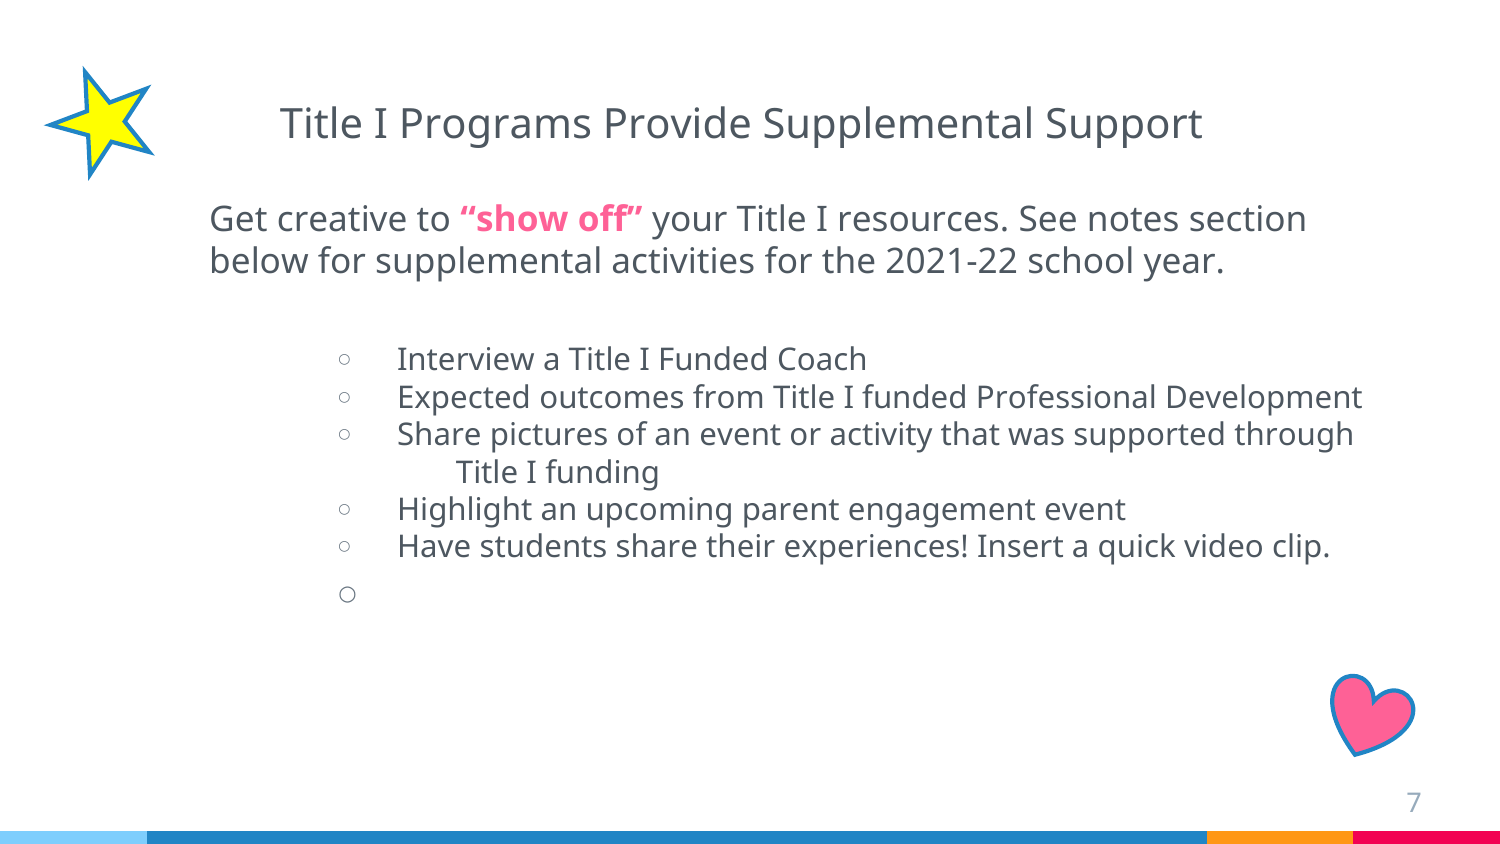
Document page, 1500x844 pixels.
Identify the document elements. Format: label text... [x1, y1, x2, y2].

list Get creative to “show off” your Title I resources. See notes section below for supplemental activities for the 2021-22 school year. Interview a Title I Funded Coach Expected outcomes from Title I funded Professional Development Share pictures of an event or activity that was supported through Title I funding Highlight an upcoming parent engagement event Have students share their experiences! Insert a quick video clip. [158, 181, 1392, 672]
text_box [1332, 675, 1414, 755]
text_box [50, 72, 150, 175]
text_box [1391, 770, 1482, 822]
title Title I Programs Provide Supplemental Support [264, 20, 1294, 162]
